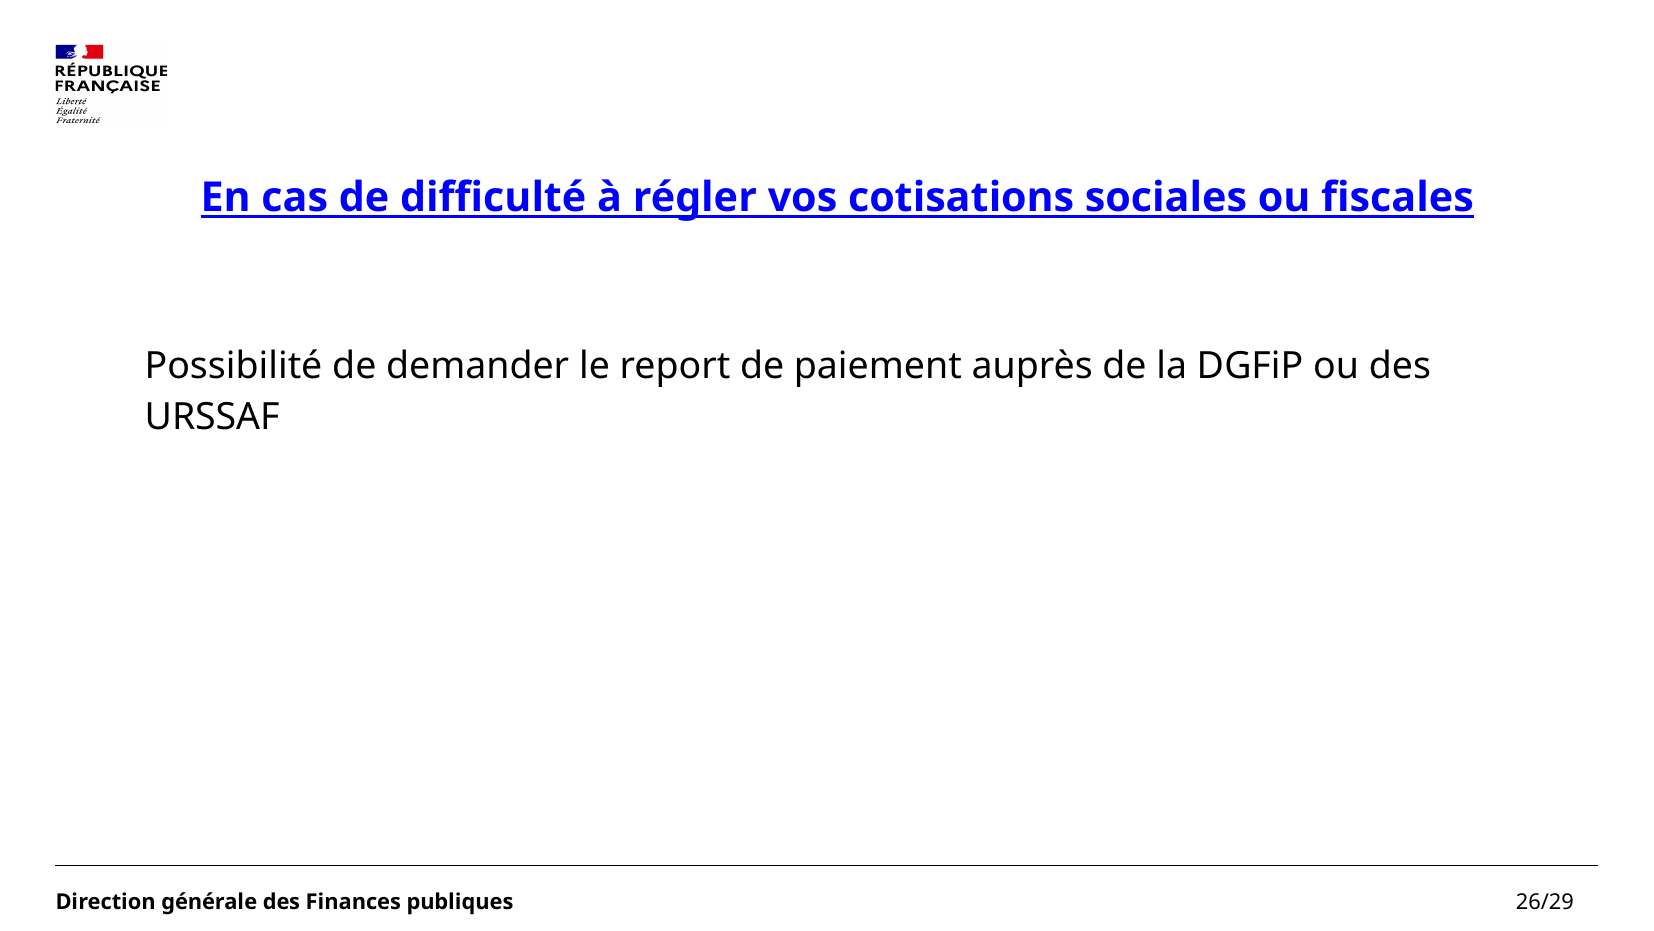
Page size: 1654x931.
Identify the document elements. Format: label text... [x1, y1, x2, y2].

list En cas de difficulté à régler vos cotisations sociales ou fiscales [39, 11, 1607, 225]
text_box Possibilité de demander le report de paiement auprès de la DGFiP ou des URSSAF [129, 330, 1477, 438]
